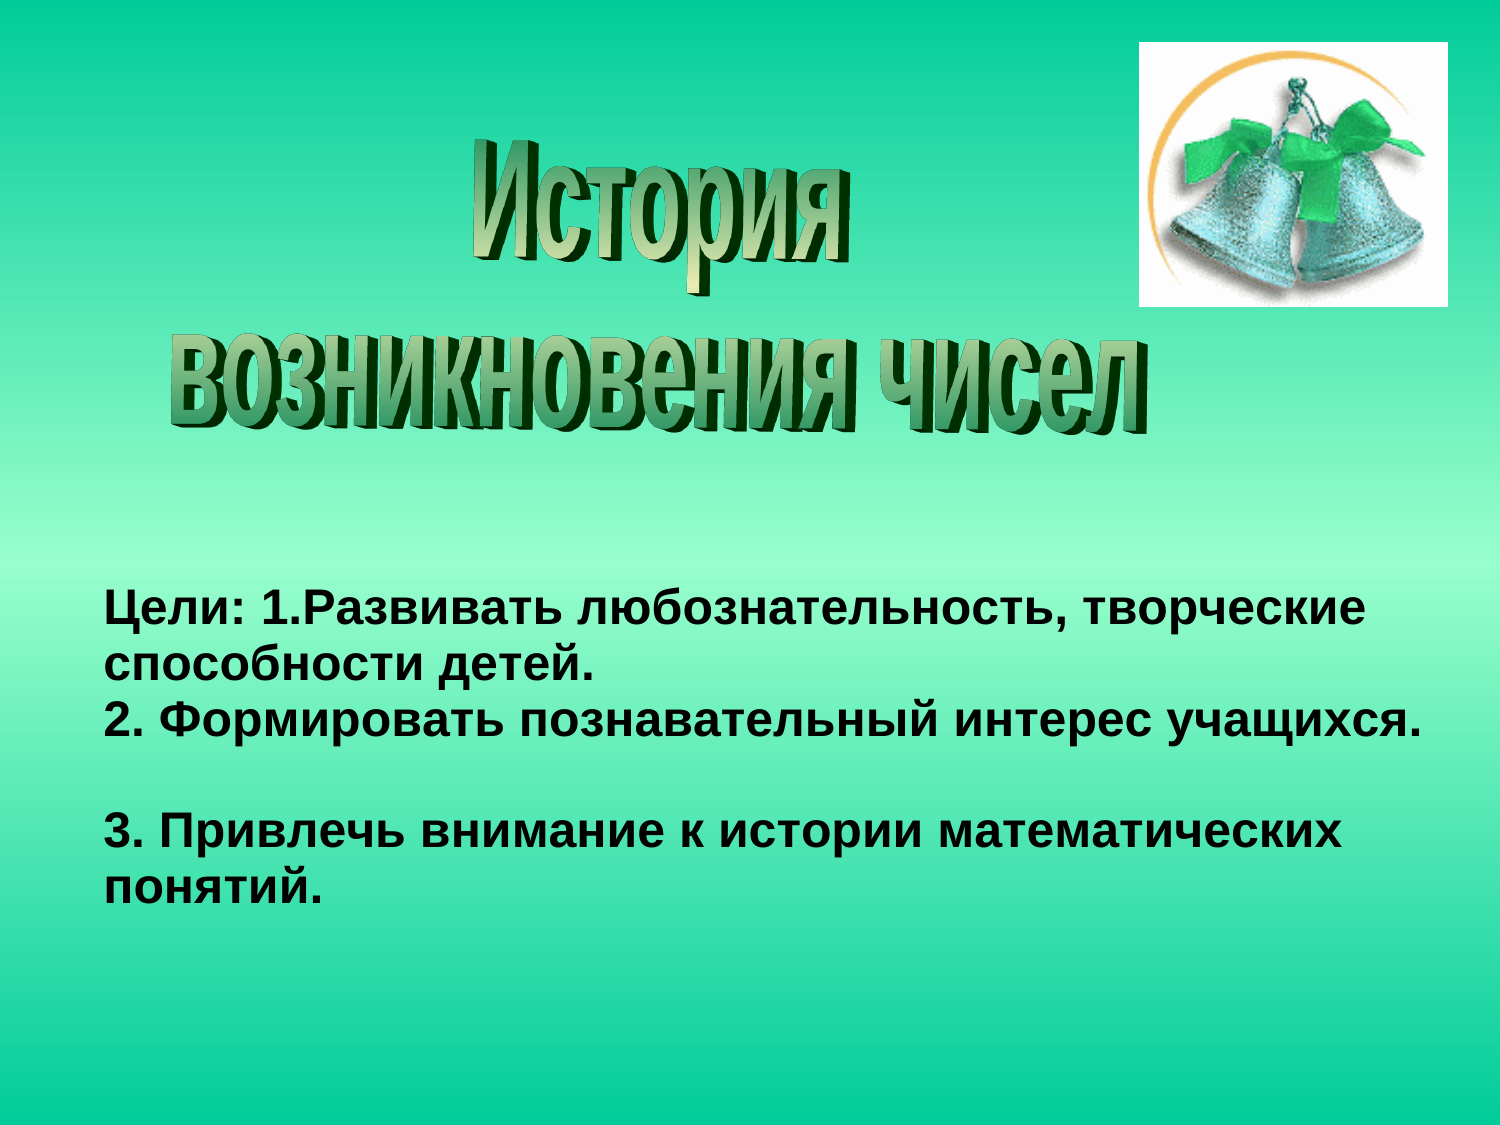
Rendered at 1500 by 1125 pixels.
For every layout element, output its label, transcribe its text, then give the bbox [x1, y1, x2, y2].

title Цели: 1.Развивать любознательность, творческие способности детей. 2. Формировать познавательный интерес учащихся. 3. Привлечь внимание к истории математических понятий. [88, 556, 1439, 993]
picture [1139, 42, 1448, 307]
